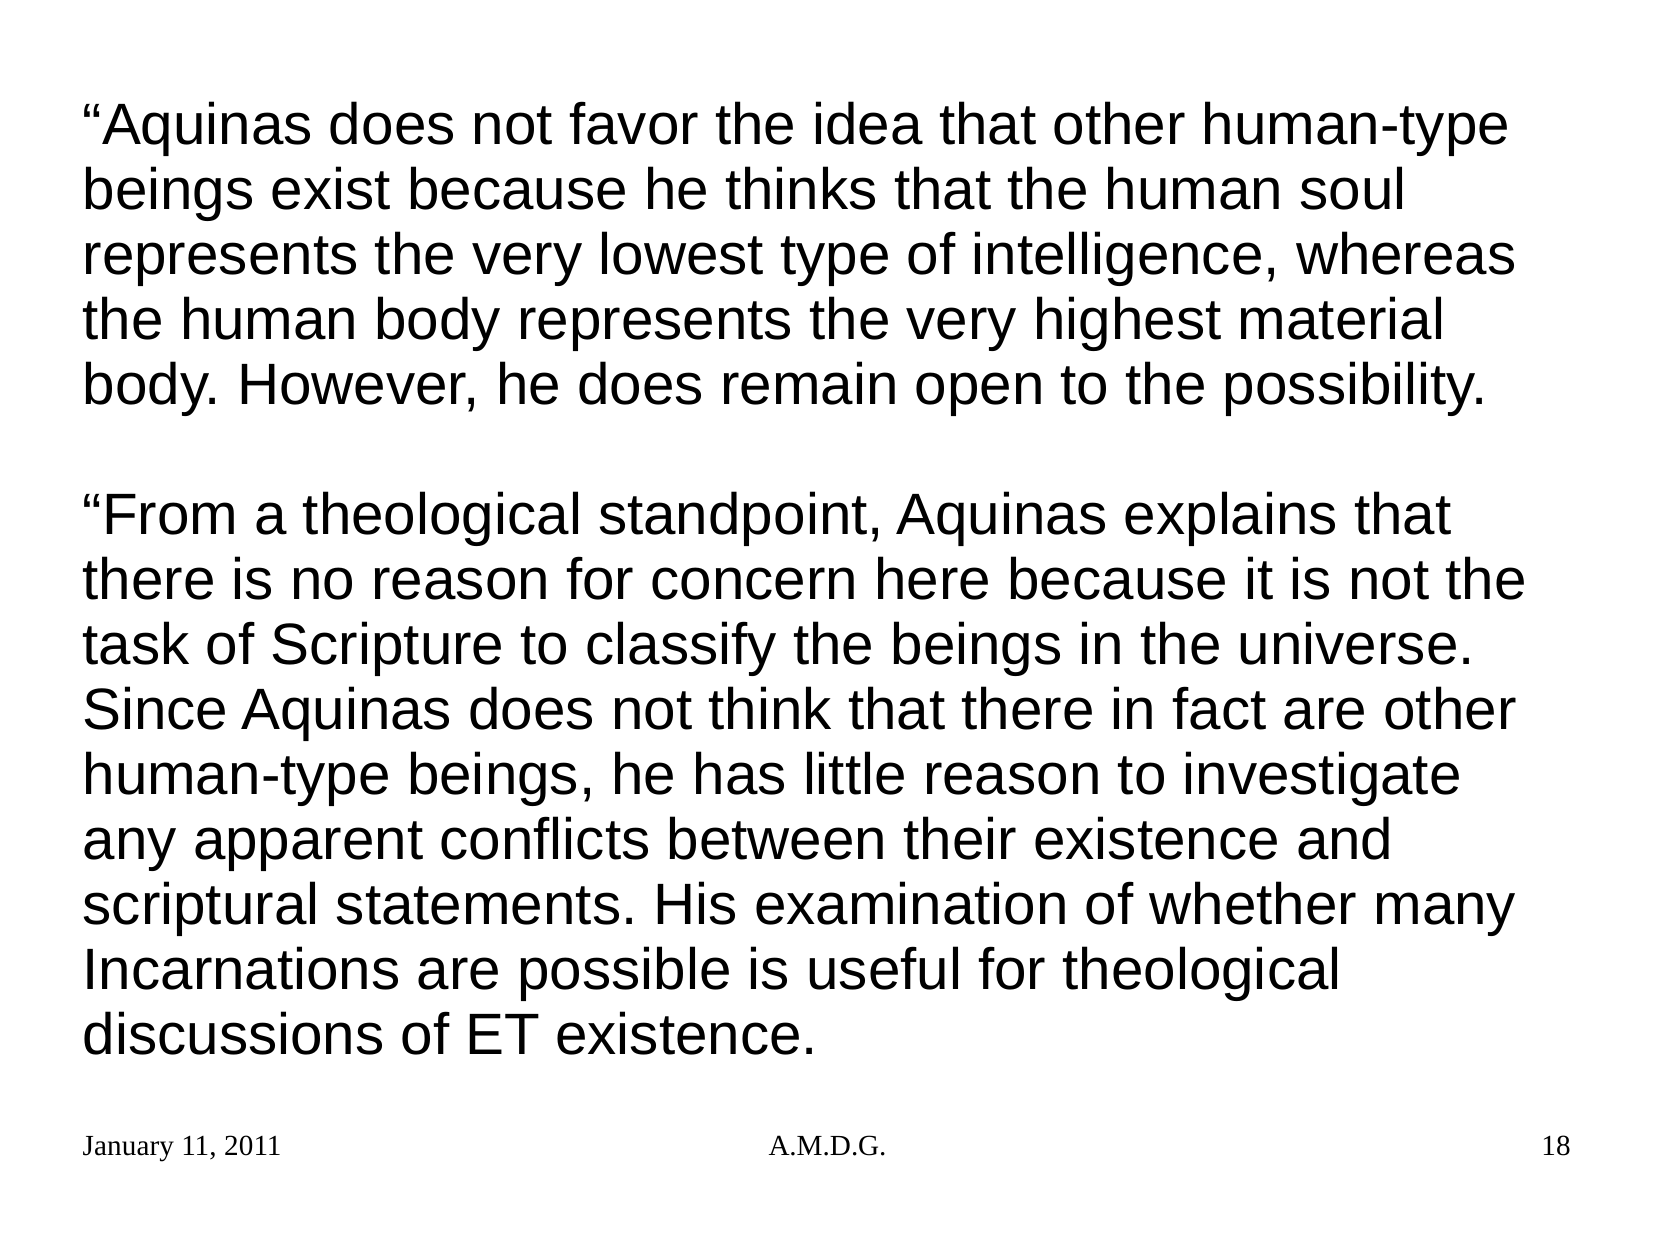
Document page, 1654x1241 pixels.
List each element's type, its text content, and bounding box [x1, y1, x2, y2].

subtitle “Aquinas does not favor the idea that other human-type beings exist because he thinks that the human soul represents the very lowest type of intelligence, whereas the human body represents the very highest material body. However, he does remain open to the possibility. “From a theological standpoint, Aquinas explains that there is no reason for concern here because it is not the task of Scripture to classify the beings in the universe. Since Aquinas does not think that there in fact are other human-type beings, he has little reason to investigate any apparent conflicts between their existence and scriptural statements. His examination of whether many Incarnations are possible is useful for theological discussions of ET existence. [82, 49, 1571, 1109]
